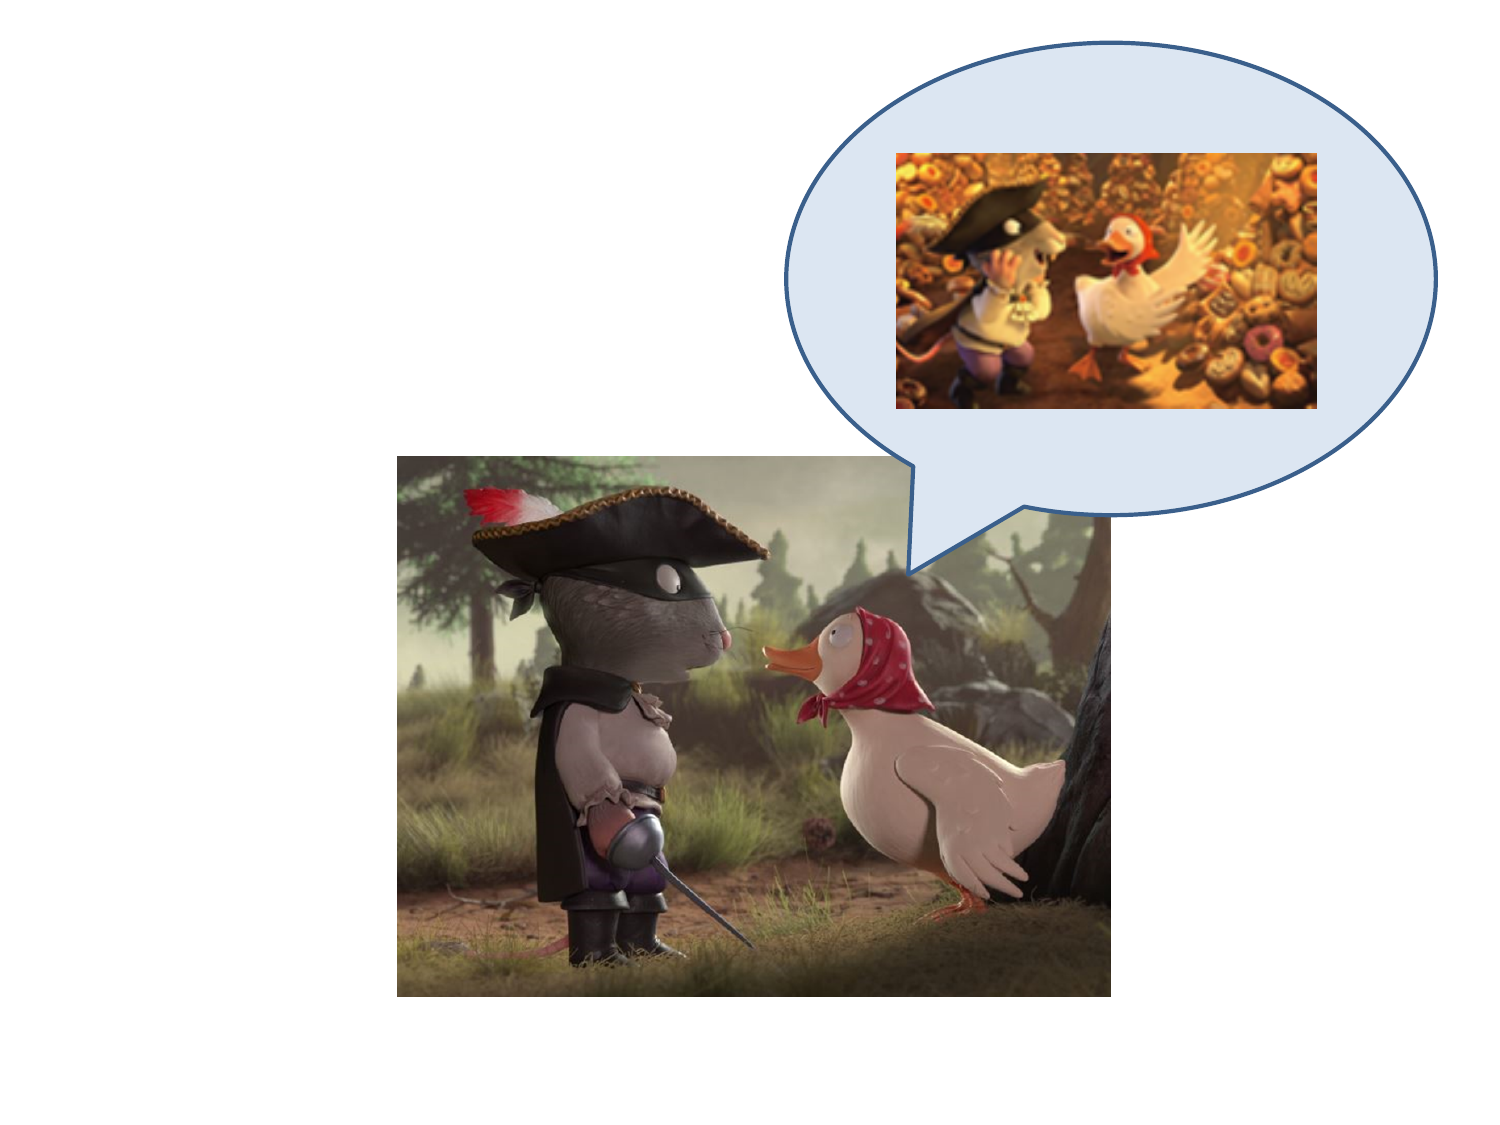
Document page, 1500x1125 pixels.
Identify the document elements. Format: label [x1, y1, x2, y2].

picture [397, 456, 1111, 997]
picture [896, 153, 1317, 409]
text_box [786, 42, 1436, 575]
